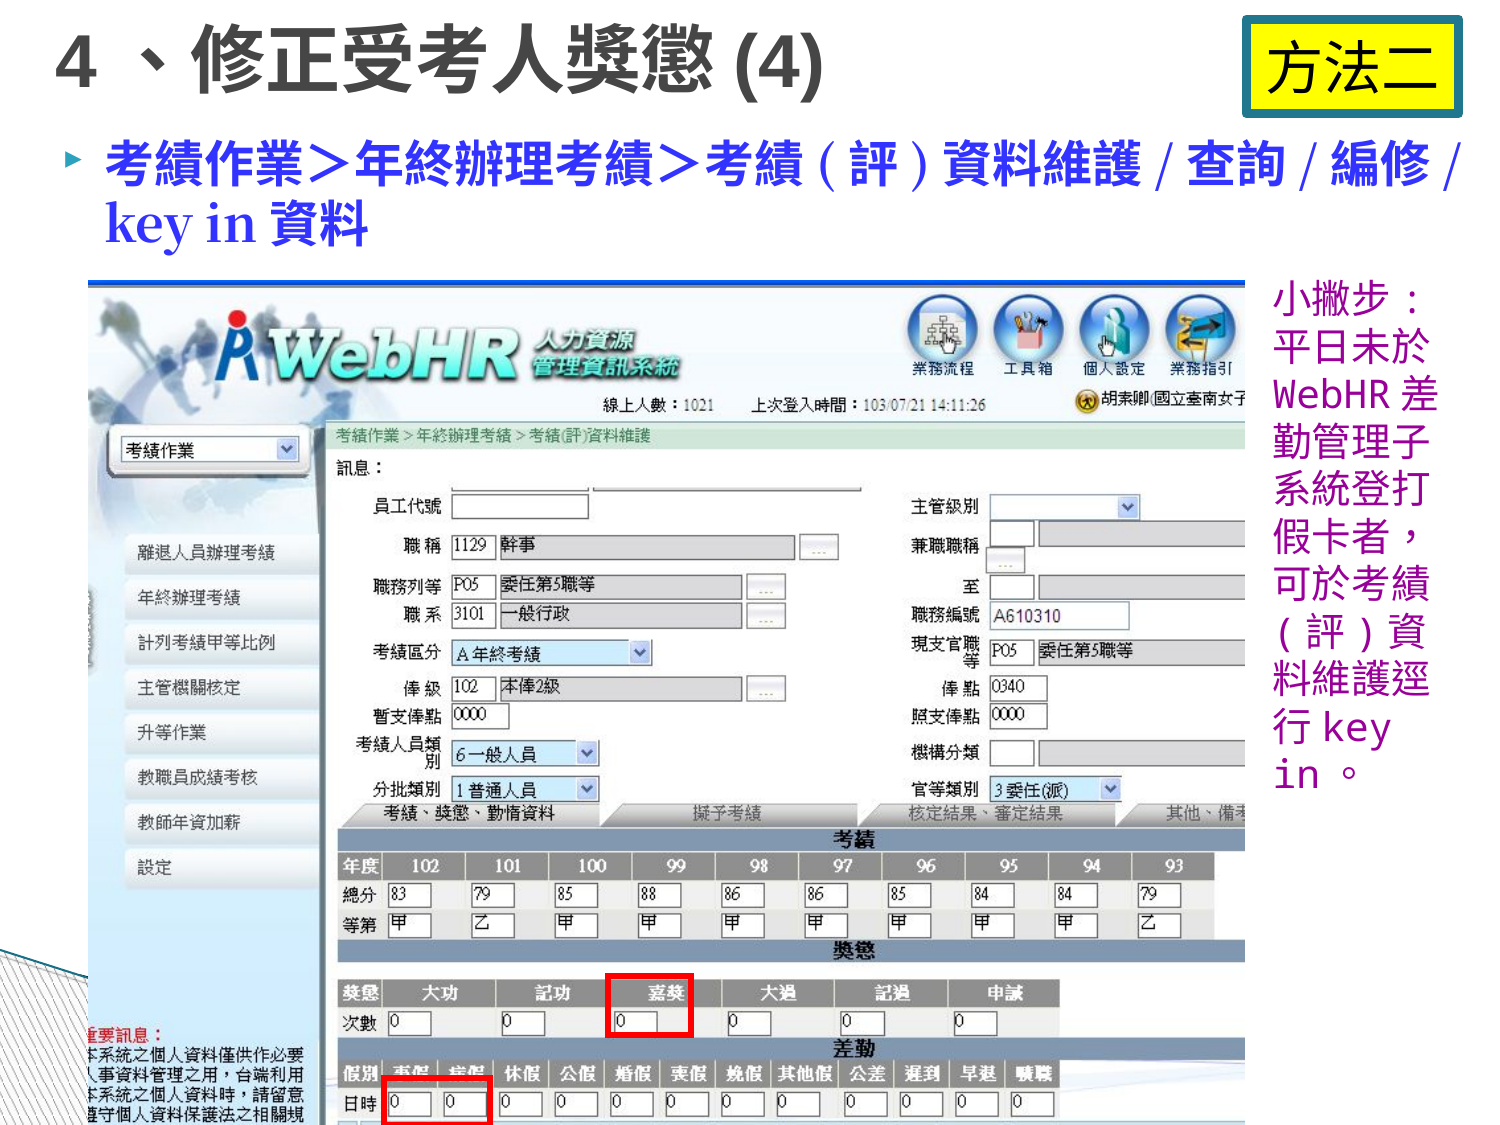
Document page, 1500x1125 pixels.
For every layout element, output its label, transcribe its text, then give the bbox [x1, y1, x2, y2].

text_box 小撇步:平日未於WebHR差勤管理子系統登打假卡者，可於考績(評)資料維護逕行key in。 [1257, 267, 1459, 805]
picture [0, 280, 1245, 1125]
list 考績作業＞年終辦理考績＞考績(評)資料維護/查詢/編修/key in資料 [29, 125, 1500, 1090]
text_box 方法二 [1246, 19, 1459, 114]
picture [387, 1081, 487, 1122]
text_box 4、修正受考人獎懲(4) [41, 0, 1471, 116]
